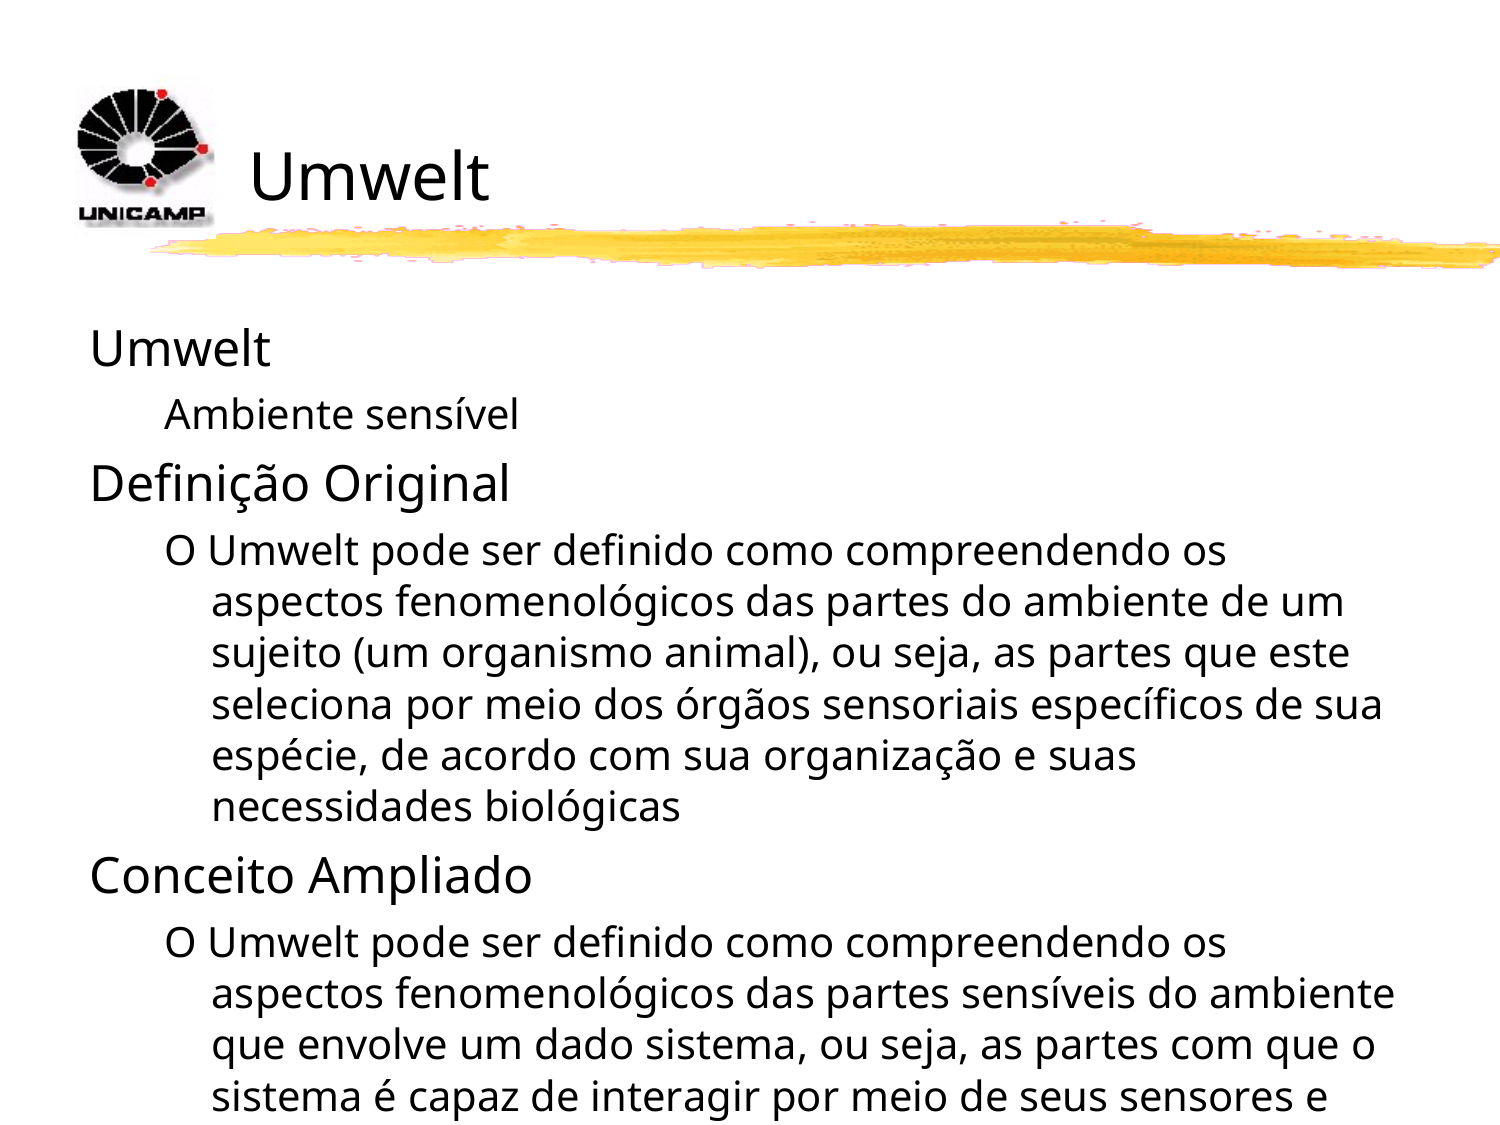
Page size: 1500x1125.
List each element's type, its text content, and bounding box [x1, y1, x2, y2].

title Umwelt [233, 37, 1434, 225]
picture [75, 74, 1500, 279]
list Umwelt Ambiente sensível Definição Original O Umwelt pode ser definido como compreendendo os aspectos fenomenológicos das partes do ambiente de um sujeito (um organismo animal), ou seja, as partes que este seleciona por meio dos órgãos sensoriais específicos de sua espécie, de acordo com sua organização e suas necessidades biológicas Conceito Ampliado O Umwelt pode ser definido como compreendendo os aspectos fenomenológicos das partes sensíveis do ambiente que envolve um dado sistema, ou seja, as partes com que o sistema é capaz de interagir por meio de seus sensores e atuadores, de acordo com sua organização interna e seus objetivos próprios [74, 309, 1417, 1038]
